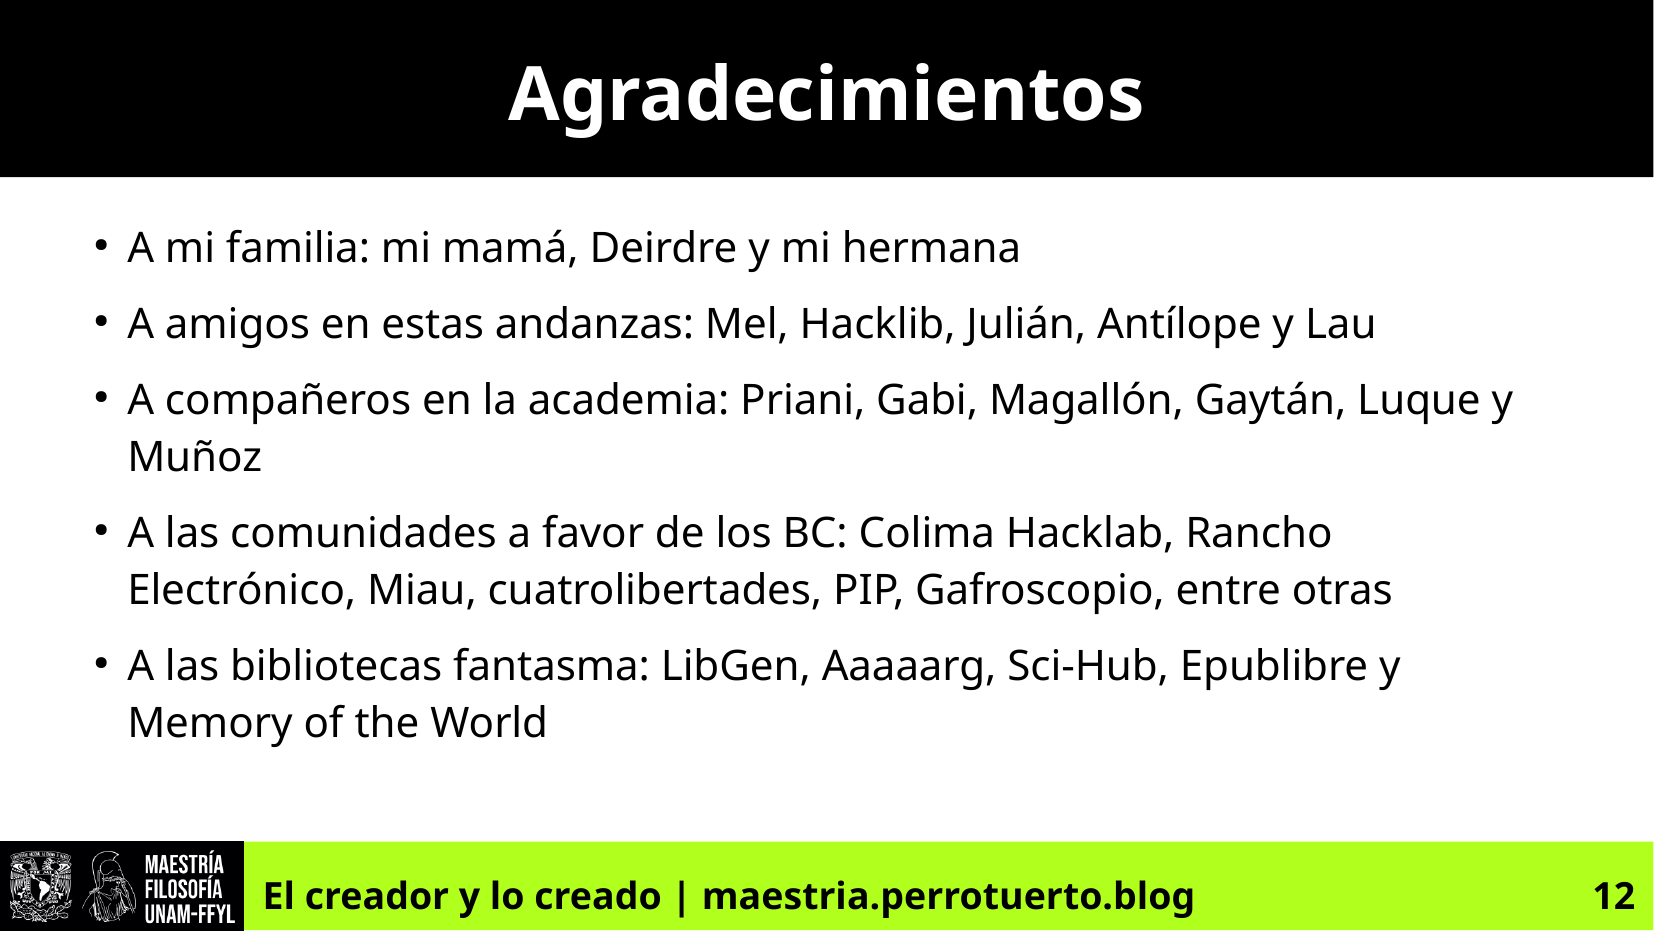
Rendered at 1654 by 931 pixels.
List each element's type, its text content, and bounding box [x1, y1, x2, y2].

list A mi familia: mi mamá, Deirdre y mi hermana A amigos en estas andanzas: Mel, Hacklib, Julián, Antílope y Lau A compañeros en la academia: Priani, Gabi, Magallón, Gaytán, Luque y Muñoz A las comunidades a favor de los BC: Colima Hacklab, Rancho Electrónico, Miau, cuatrolibertades, PIP, Gafroscopio, entre otras A las bibliotecas fantasma: LibGen, Aaaaarg, Sci-Hub, Epublibre y Memory of the World [82, 217, 1571, 758]
picture [0, 841, 244, 931]
title Agradecimientos [82, 13, 1571, 169]
